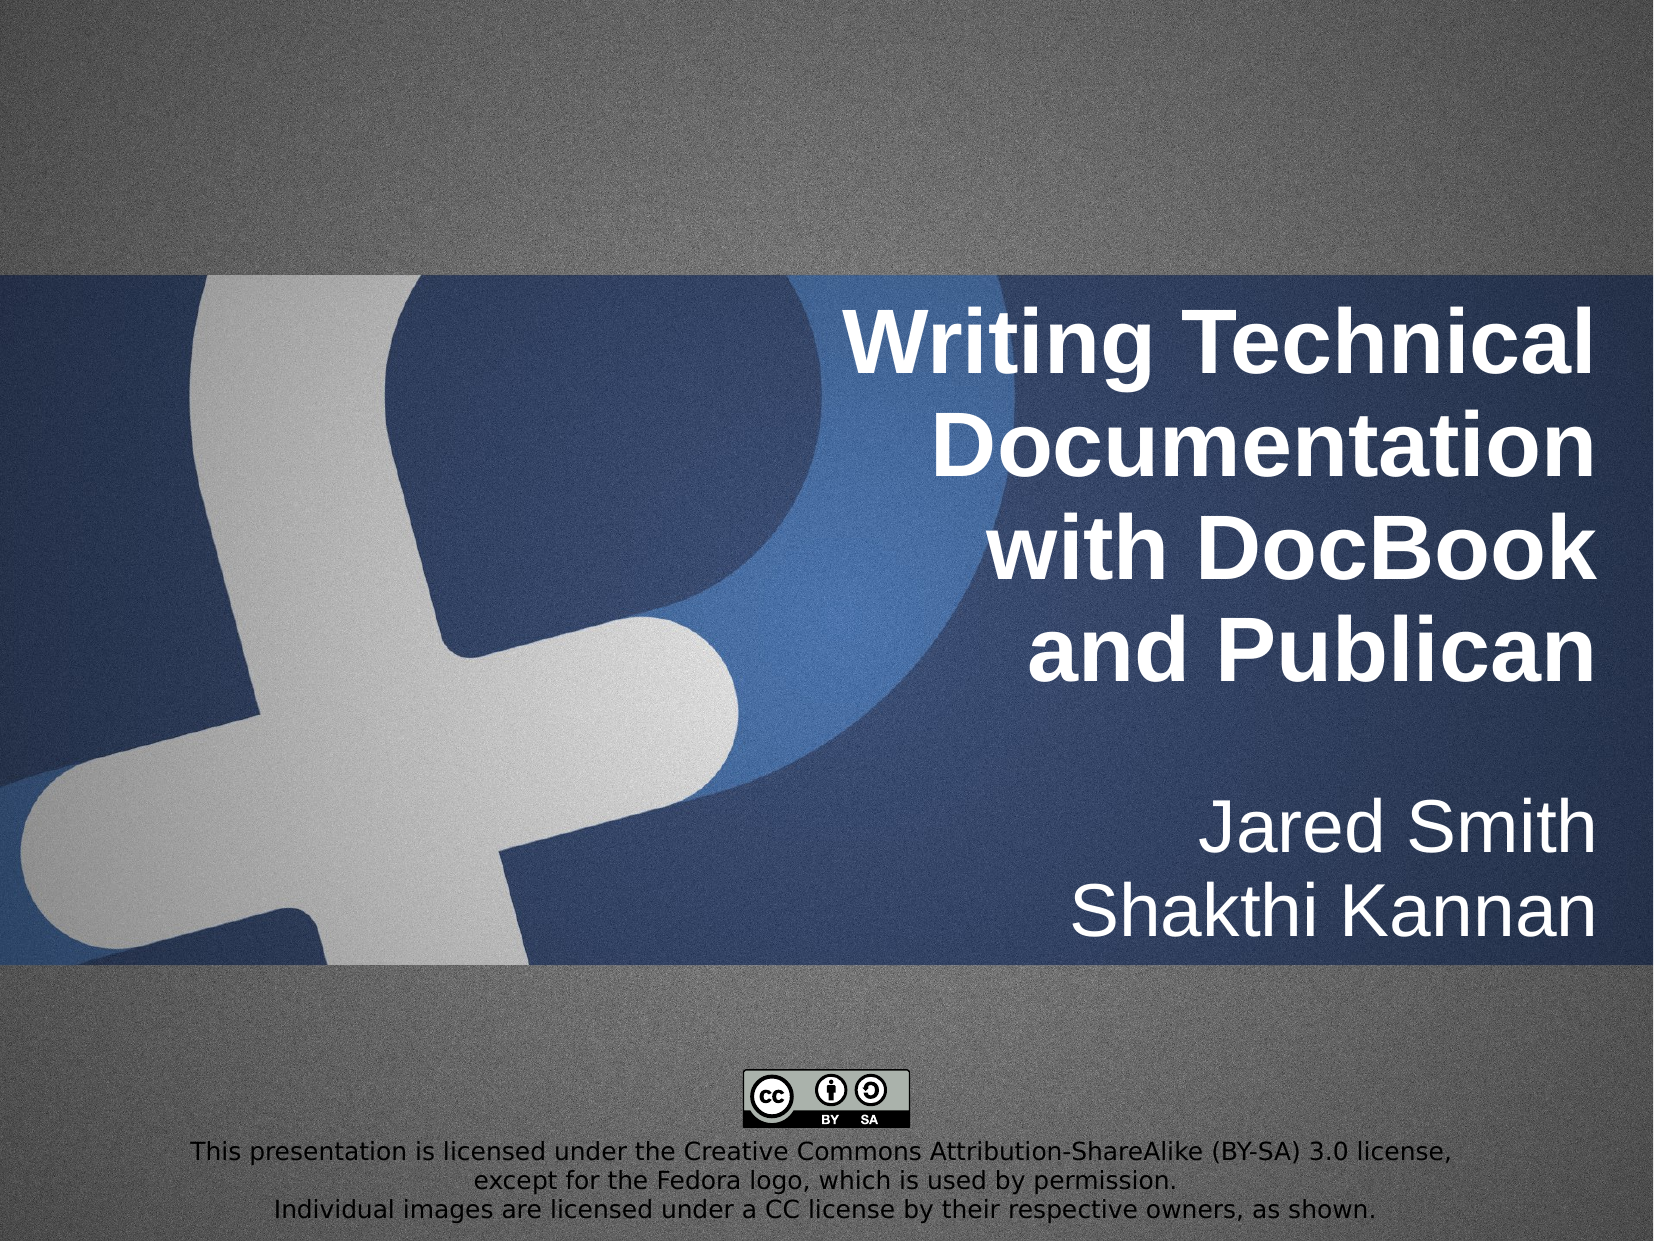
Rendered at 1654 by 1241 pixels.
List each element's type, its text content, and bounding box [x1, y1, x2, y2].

text_box This presentation is licensed under the Creative Commons Attribution-ShareAlike (BY-SA) 3.0 license, except for the Fedora logo, which is used by permission. Individual images are licensed under a CC license by their respective owners, as shown. [57, 1129, 1595, 1233]
text_box Jared Smith Shakthi Kannan [649, 777, 1614, 961]
picture [0, 0, 1654, 1241]
title Writing Technical Documentation with DocBook and Publican [248, 291, 1599, 702]
